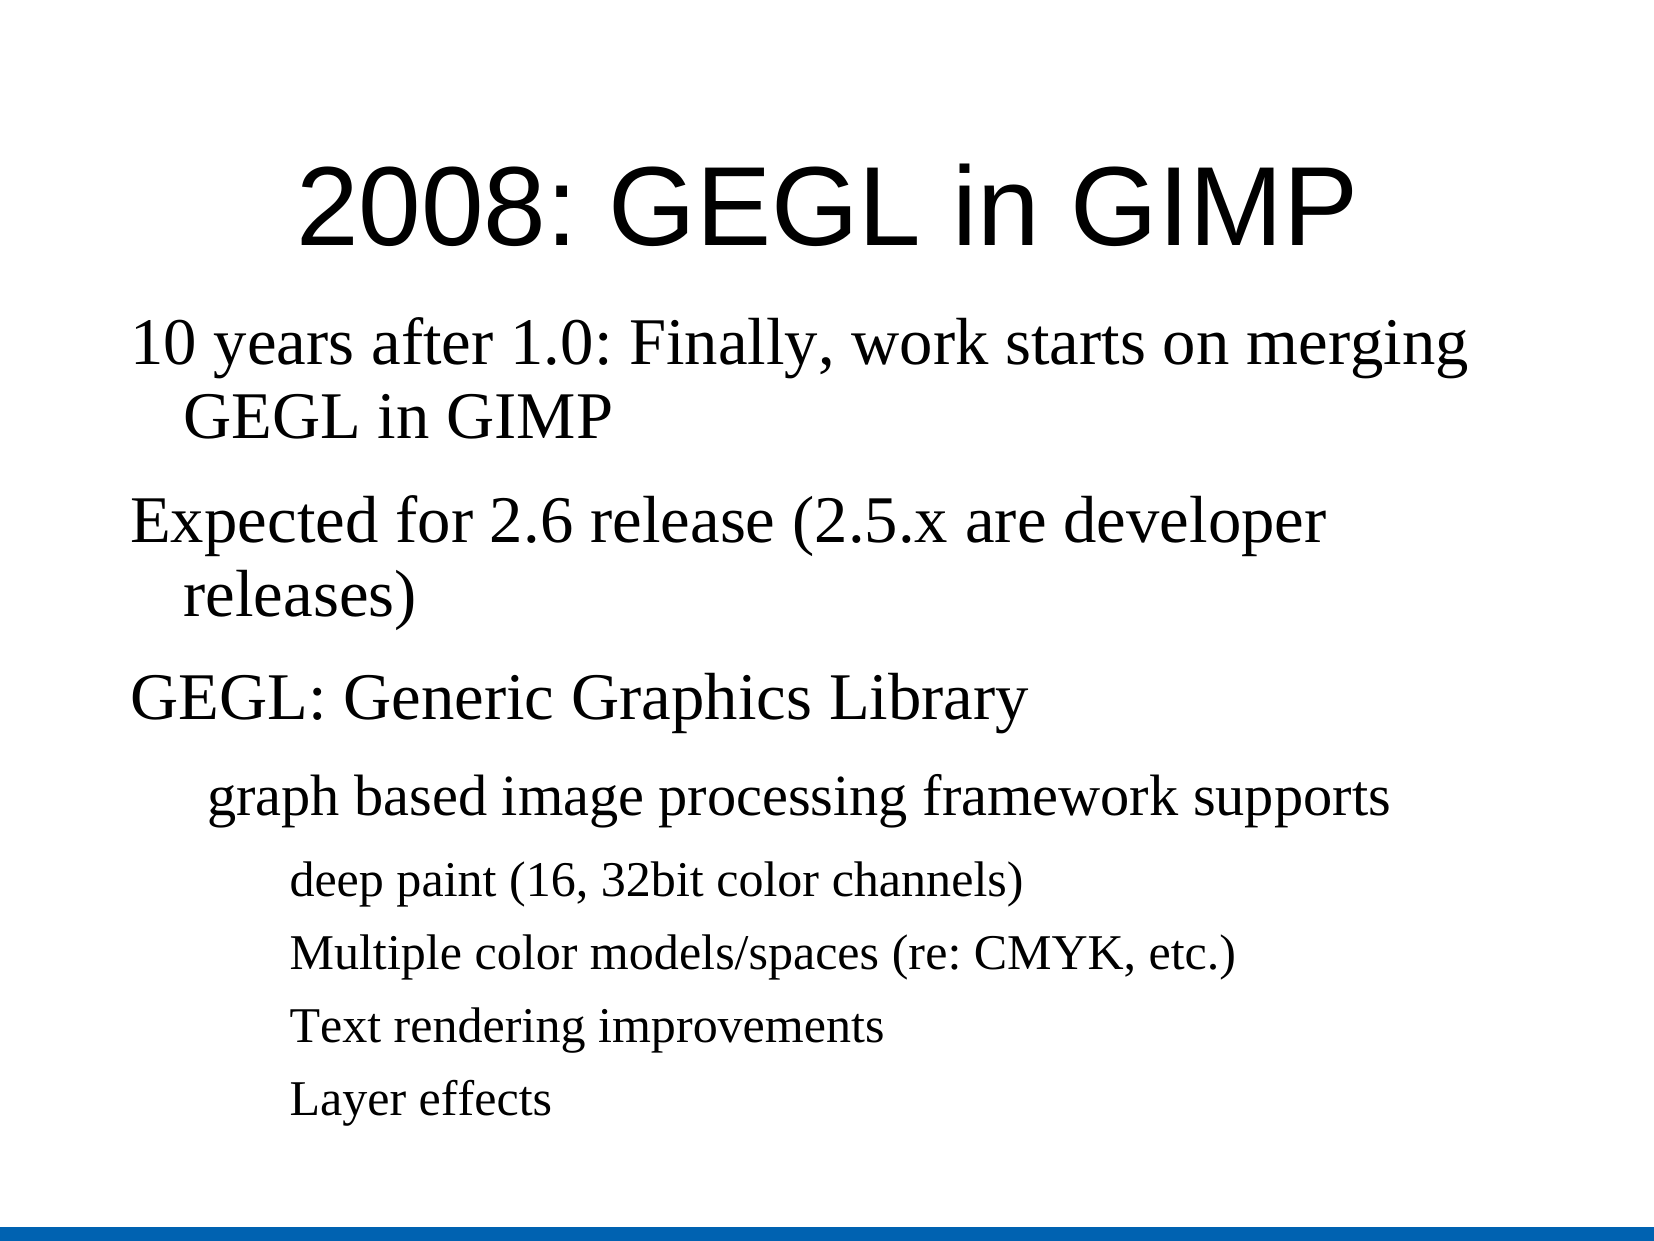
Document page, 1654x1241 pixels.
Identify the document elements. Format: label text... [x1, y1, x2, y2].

list 10 years after 1.0: Finally, work starts on merging GEGL in GIMP Expected for 2.6 release (2.5.x are developer releases) GEGL: Generic Graphics Library graph based image processing framework supports deep paint (16, 32bit color channels) Multiple color models/spaces (re: CMYK, etc.) Text rendering improvements Layer effects [112, 304, 1525, 1187]
title 2008: GEGL in GIMP [121, 102, 1534, 310]
